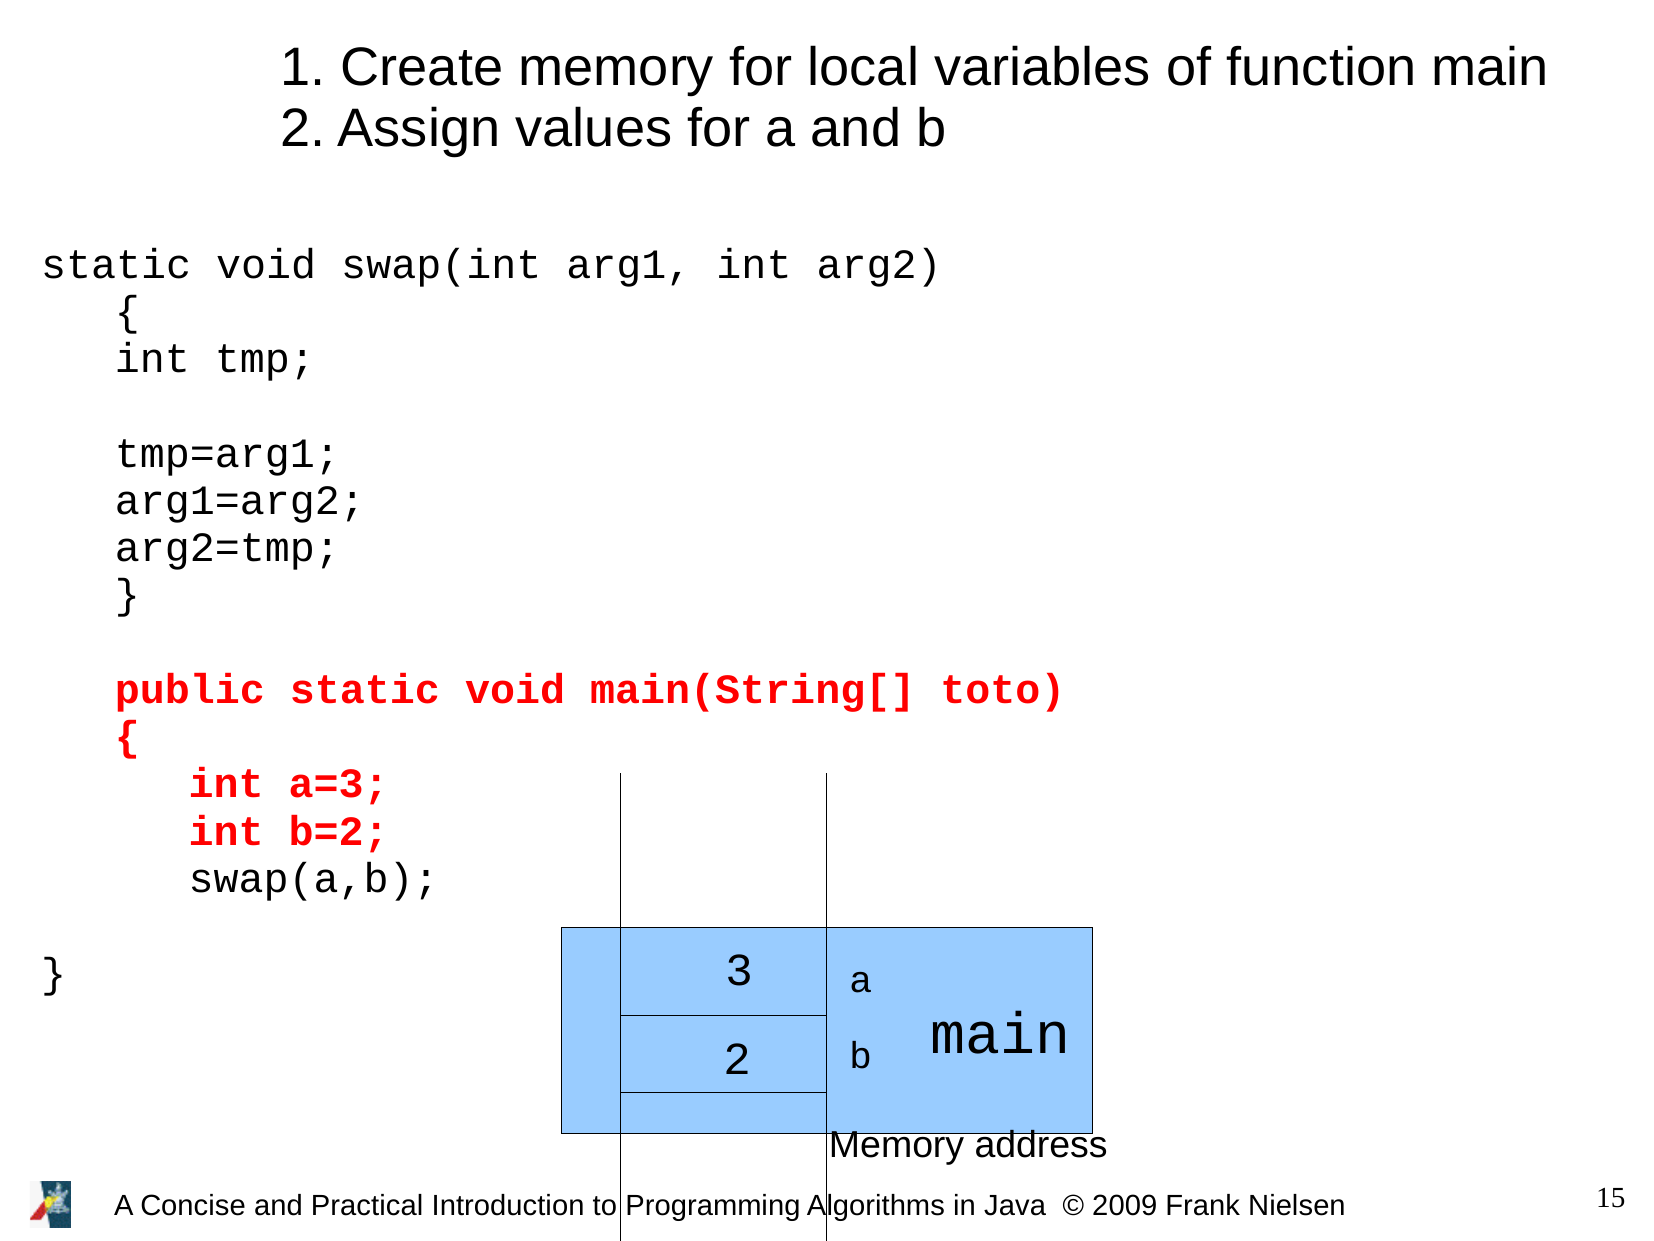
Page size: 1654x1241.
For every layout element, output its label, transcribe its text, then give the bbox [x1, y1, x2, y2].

text_box b [835, 1027, 886, 1085]
text_box static void swap(int arg1, int arg2) { int tmp; tmp=arg1; arg1=arg2; arg2=tmp; } public static void main(String[] toto) { int a=3; int b=2; swap(a,b); } [26, 236, 1270, 980]
text_box 3 [710, 940, 768, 1004]
text_box main [915, 998, 1086, 1076]
picture [29, 1181, 71, 1228]
text_box [561, 927, 620, 1134]
text_box 1. Create memory for local variables of function main 2. Assign values for a and b [265, 29, 1654, 325]
text_box a [835, 950, 886, 1008]
text_box [827, 927, 1093, 1116]
text_box [621, 928, 826, 1015]
text_box 2 [708, 1028, 766, 1093]
text_box [621, 1093, 826, 1134]
text_box Memory address [814, 1116, 1123, 1174]
text_box [621, 1016, 826, 1092]
